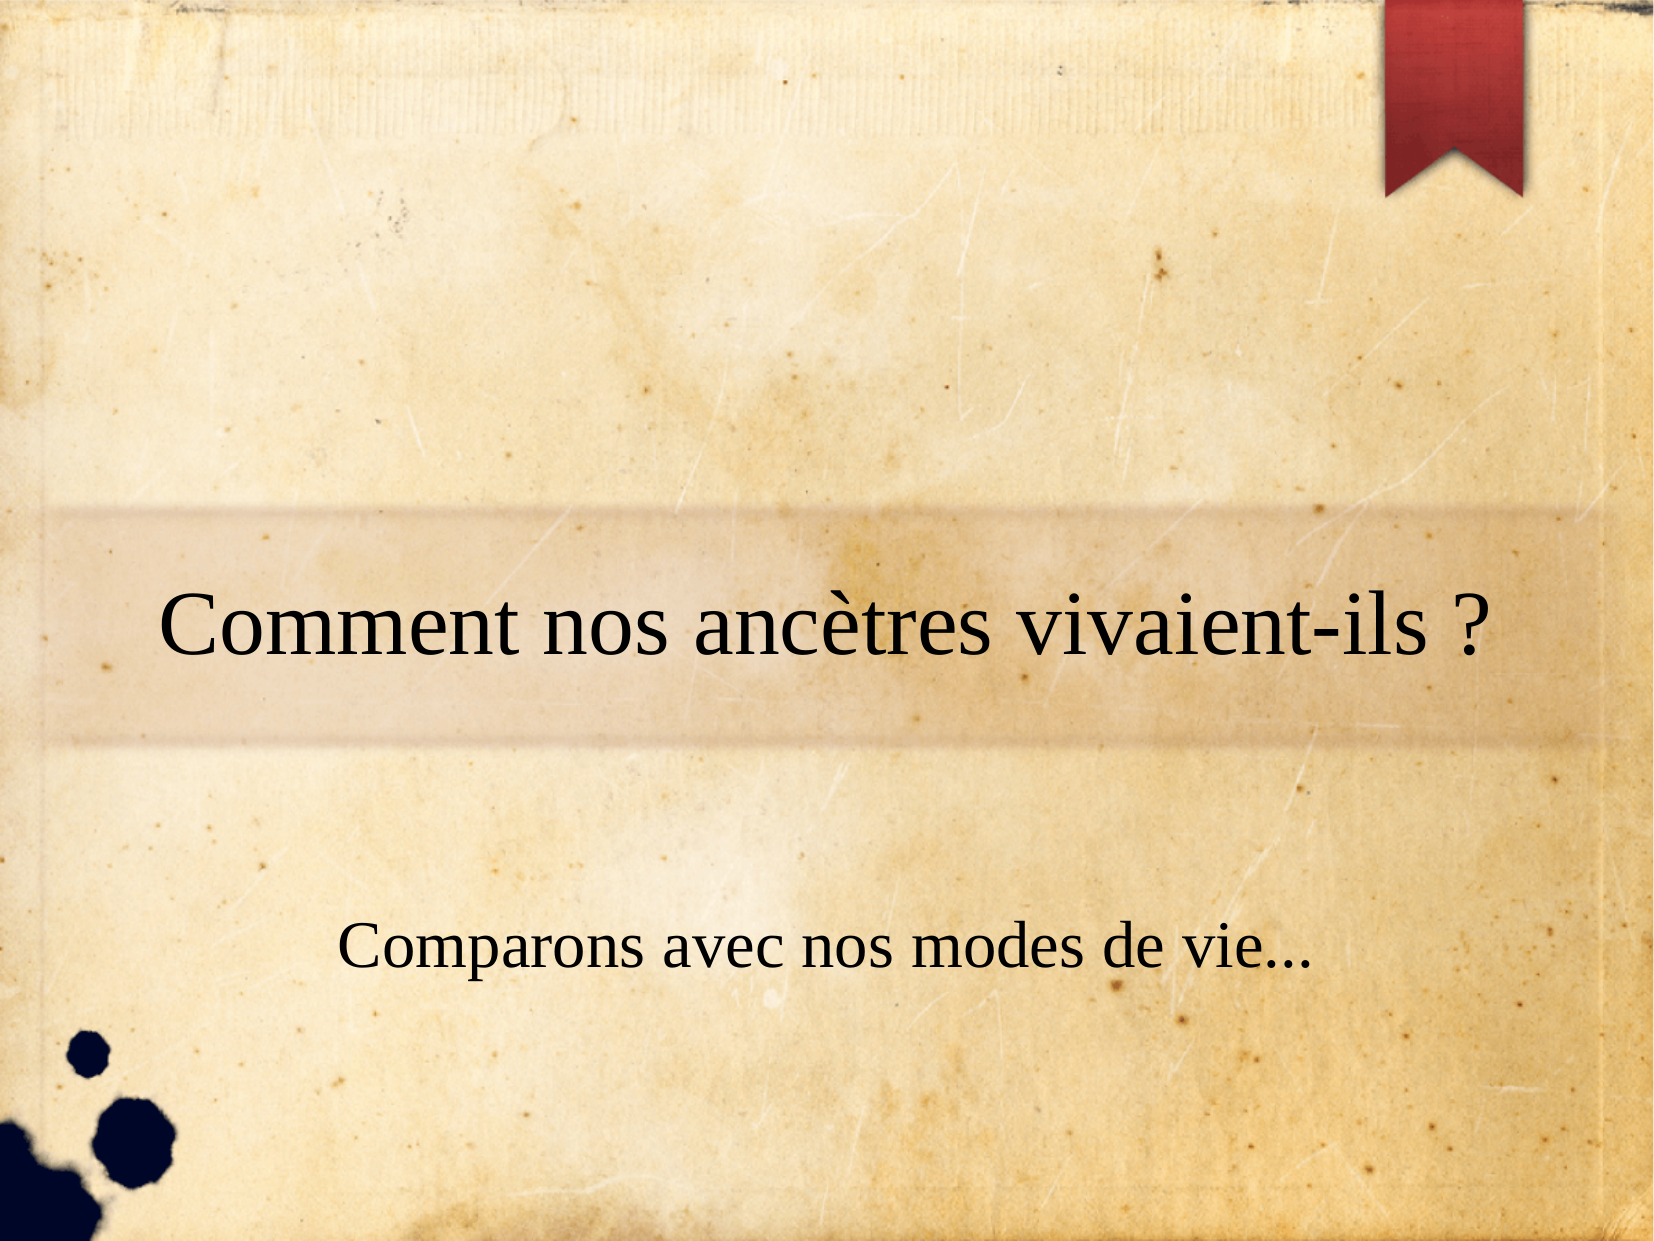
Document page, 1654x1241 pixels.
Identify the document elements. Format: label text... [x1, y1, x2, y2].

picture [0, 0, 1654, 1241]
title Comment nos ancètres vivaient-ils ? [82, 519, 1571, 727]
subtitle Comparons avec nos modes de vie... [82, 779, 1571, 1111]
